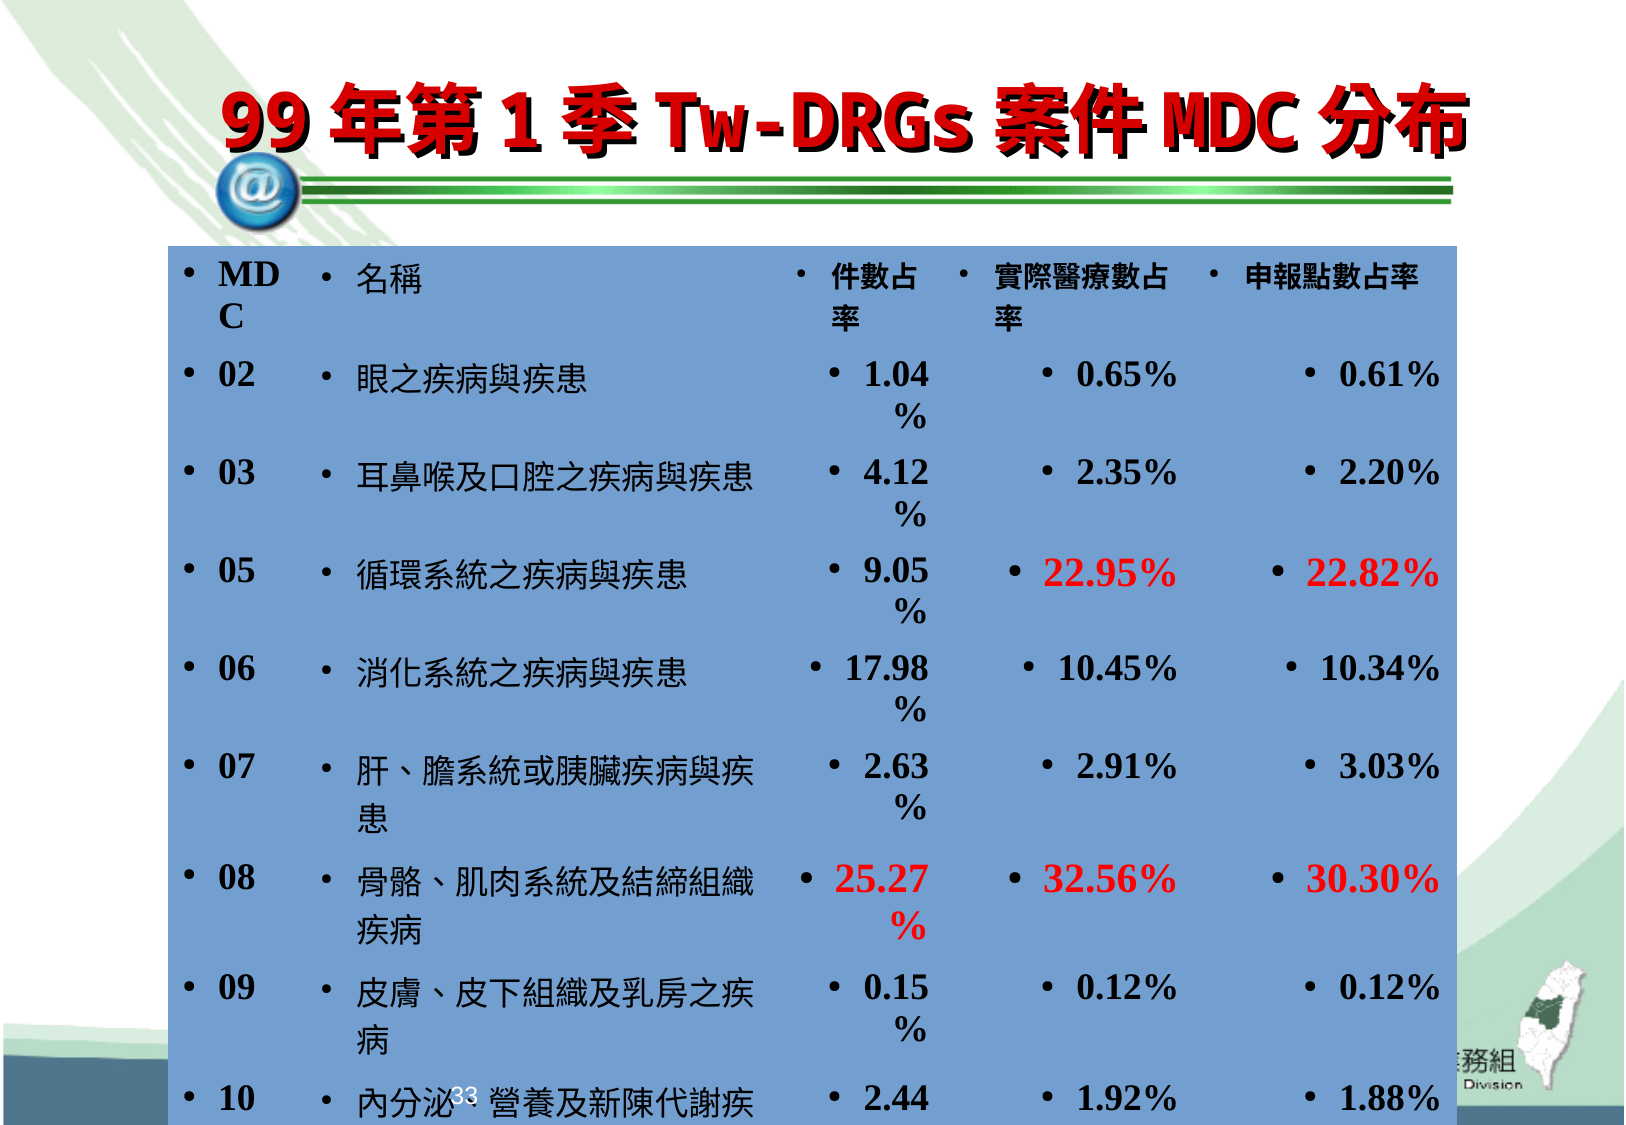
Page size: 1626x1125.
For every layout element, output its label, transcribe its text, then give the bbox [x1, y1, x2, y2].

table_cell 02 [168, 346, 306, 444]
table_cell 03 [168, 444, 306, 542]
table_cell 眼之疾病與疾患 [306, 346, 781, 444]
table_cell 2.91% [944, 737, 1194, 848]
table_cell 10.34% [1194, 640, 1457, 737]
table_cell 2.44% [815, 1070, 944, 1125]
table_cell 2.20% [1194, 444, 1457, 542]
table_cell 09 [168, 959, 306, 1070]
table_header MDC [168, 246, 306, 346]
table_cell 10 [168, 1070, 306, 1125]
table_cell 30.30% [1194, 848, 1457, 959]
table_cell 消化系統之疾病與疾患 [306, 640, 781, 737]
table_cell 22.95% [944, 542, 1194, 640]
table_cell 05 [168, 542, 306, 640]
table_header 申報點數占率 [1194, 246, 1457, 346]
table_cell 骨骼、肌肉系統及結締組織疾病 [306, 848, 781, 959]
table_cell 1.92% [944, 1070, 1194, 1125]
table_cell 08 [168, 848, 306, 959]
title 99年第1季Tw-DRGs案件MDC分布 [144, 23, 1544, 211]
table_cell 內分泌、營養及新陳代謝疾病 [306, 1070, 435, 1125]
table_cell 25.27% [781, 848, 944, 959]
table_cell 1.88% [1194, 1070, 1457, 1125]
table_cell 9.05% [781, 542, 944, 640]
table_cell 32.56% [944, 848, 1194, 959]
table_header 實際醫療數占率 [944, 246, 1194, 346]
table_cell 22.82% [1194, 542, 1457, 640]
table_cell 0.12% [944, 959, 1194, 1070]
table_cell 0.65% [944, 346, 1194, 444]
table_cell 皮膚、皮下組織及乳房之疾病 [306, 959, 781, 1070]
table_cell 1.04% [781, 346, 944, 444]
table_cell 0.61% [1194, 346, 1457, 444]
table_cell 循環系統之疾病與疾患 [306, 542, 781, 640]
table_cell 0.12% [1194, 959, 1457, 1070]
text_box [435, 1065, 815, 1125]
table_cell 3.03% [1194, 737, 1457, 848]
table_cell 2.35% [944, 444, 1194, 542]
table_cell 2.63% [781, 737, 944, 848]
table_cell 06 [168, 640, 306, 737]
table_cell 肝、膽系統或胰臟疾病與疾患 [306, 737, 781, 848]
table_cell 4.12% [781, 444, 944, 542]
table_cell 17.98% [781, 640, 944, 737]
table_header 件數占率 [781, 246, 944, 346]
table_cell 07 [168, 737, 306, 848]
table_cell 0.15% [781, 959, 944, 1070]
table_header 名稱 [306, 246, 781, 346]
table_cell 耳鼻喉及口腔之疾病與疾患 [306, 444, 781, 542]
table_cell 10.45% [944, 640, 1194, 737]
